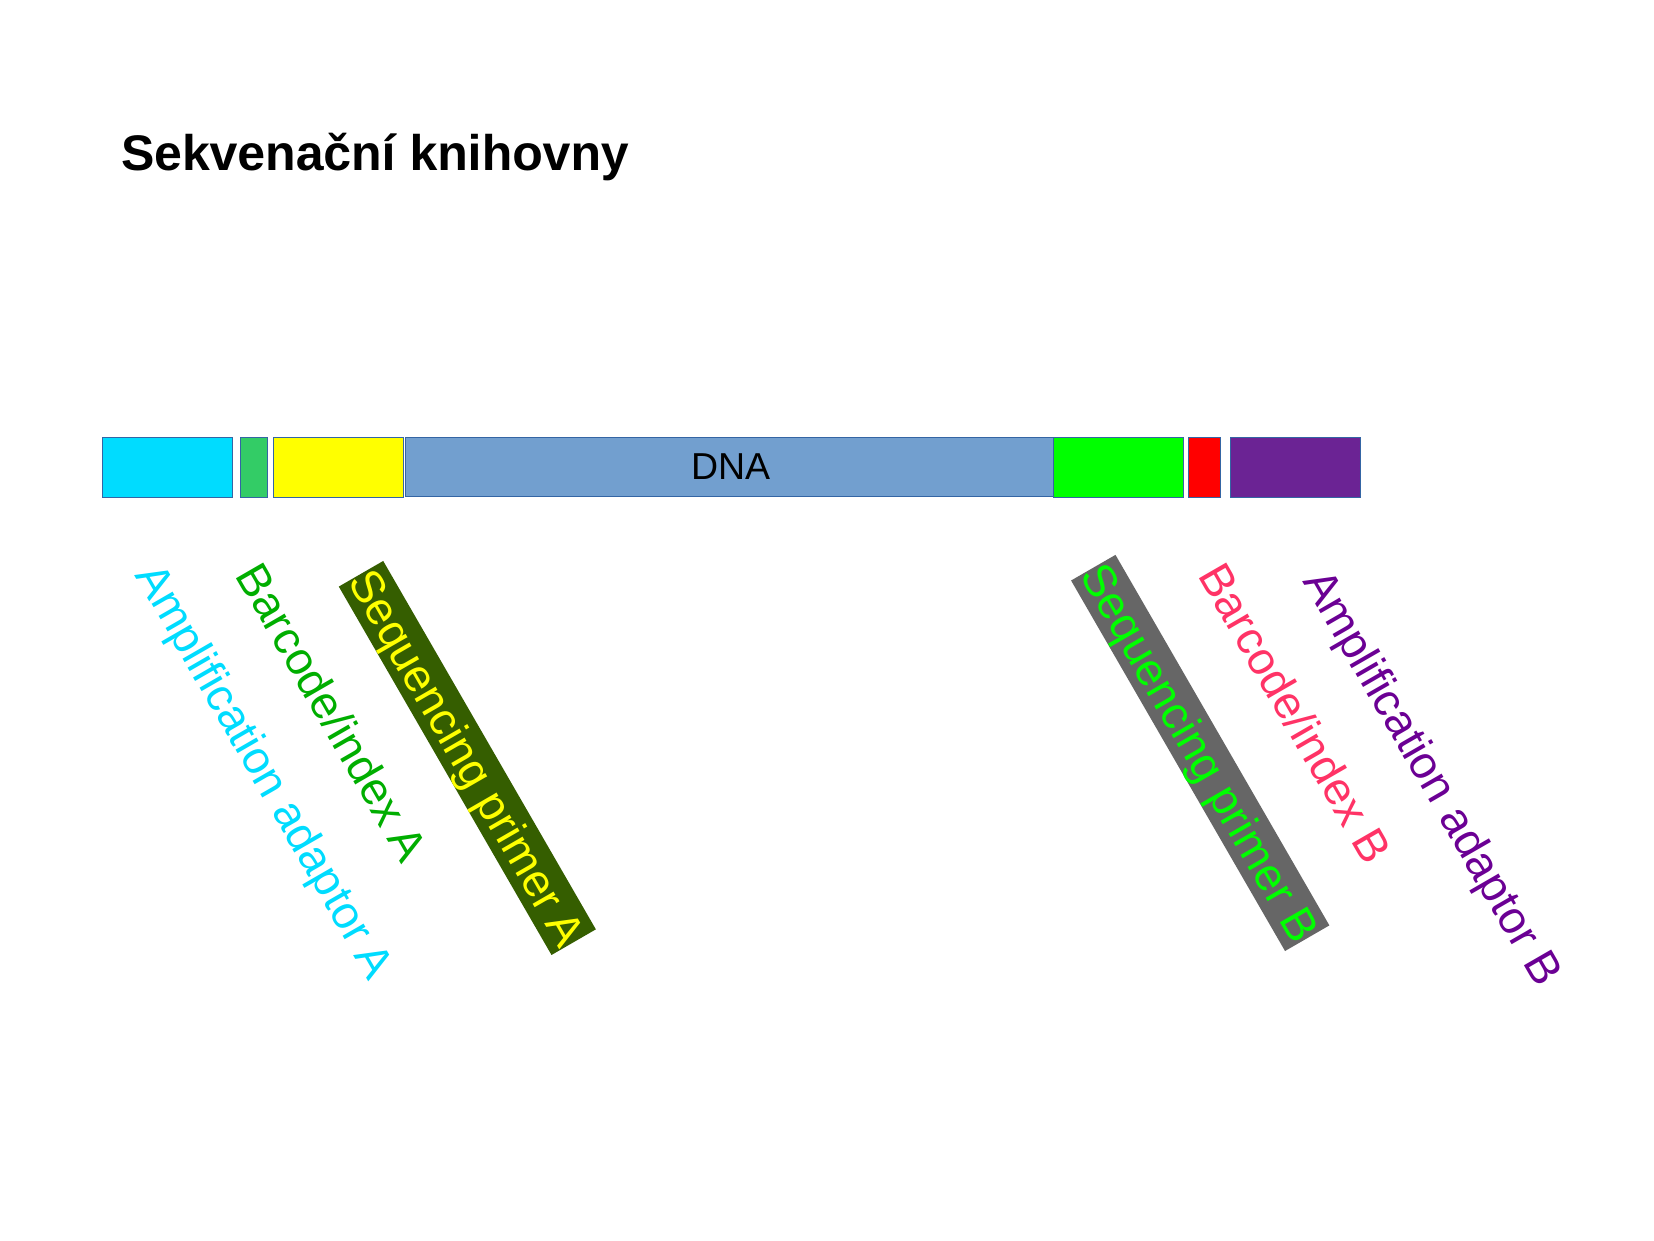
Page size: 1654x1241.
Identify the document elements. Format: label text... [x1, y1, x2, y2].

text_box DNA [405, 437, 1053, 497]
text_box Sekvenační knihovny [106, 118, 1276, 190]
text_box [1188, 437, 1221, 498]
text_box Amplification adaptor B [1279, 543, 1641, 1103]
text_box Barcode/index B [1175, 538, 1465, 973]
text_box Sequencing primer A [314, 544, 641, 1032]
text_box Barcode/index A [168, 538, 502, 999]
text_box [240, 437, 268, 498]
text_box [1053, 437, 1184, 498]
text_box [102, 437, 233, 498]
text_box [1230, 437, 1361, 498]
text_box [273, 437, 404, 498]
text_box Amplification adaptor A [100, 538, 449, 1062]
text_box Sequencing primer B [1036, 538, 1364, 1015]
